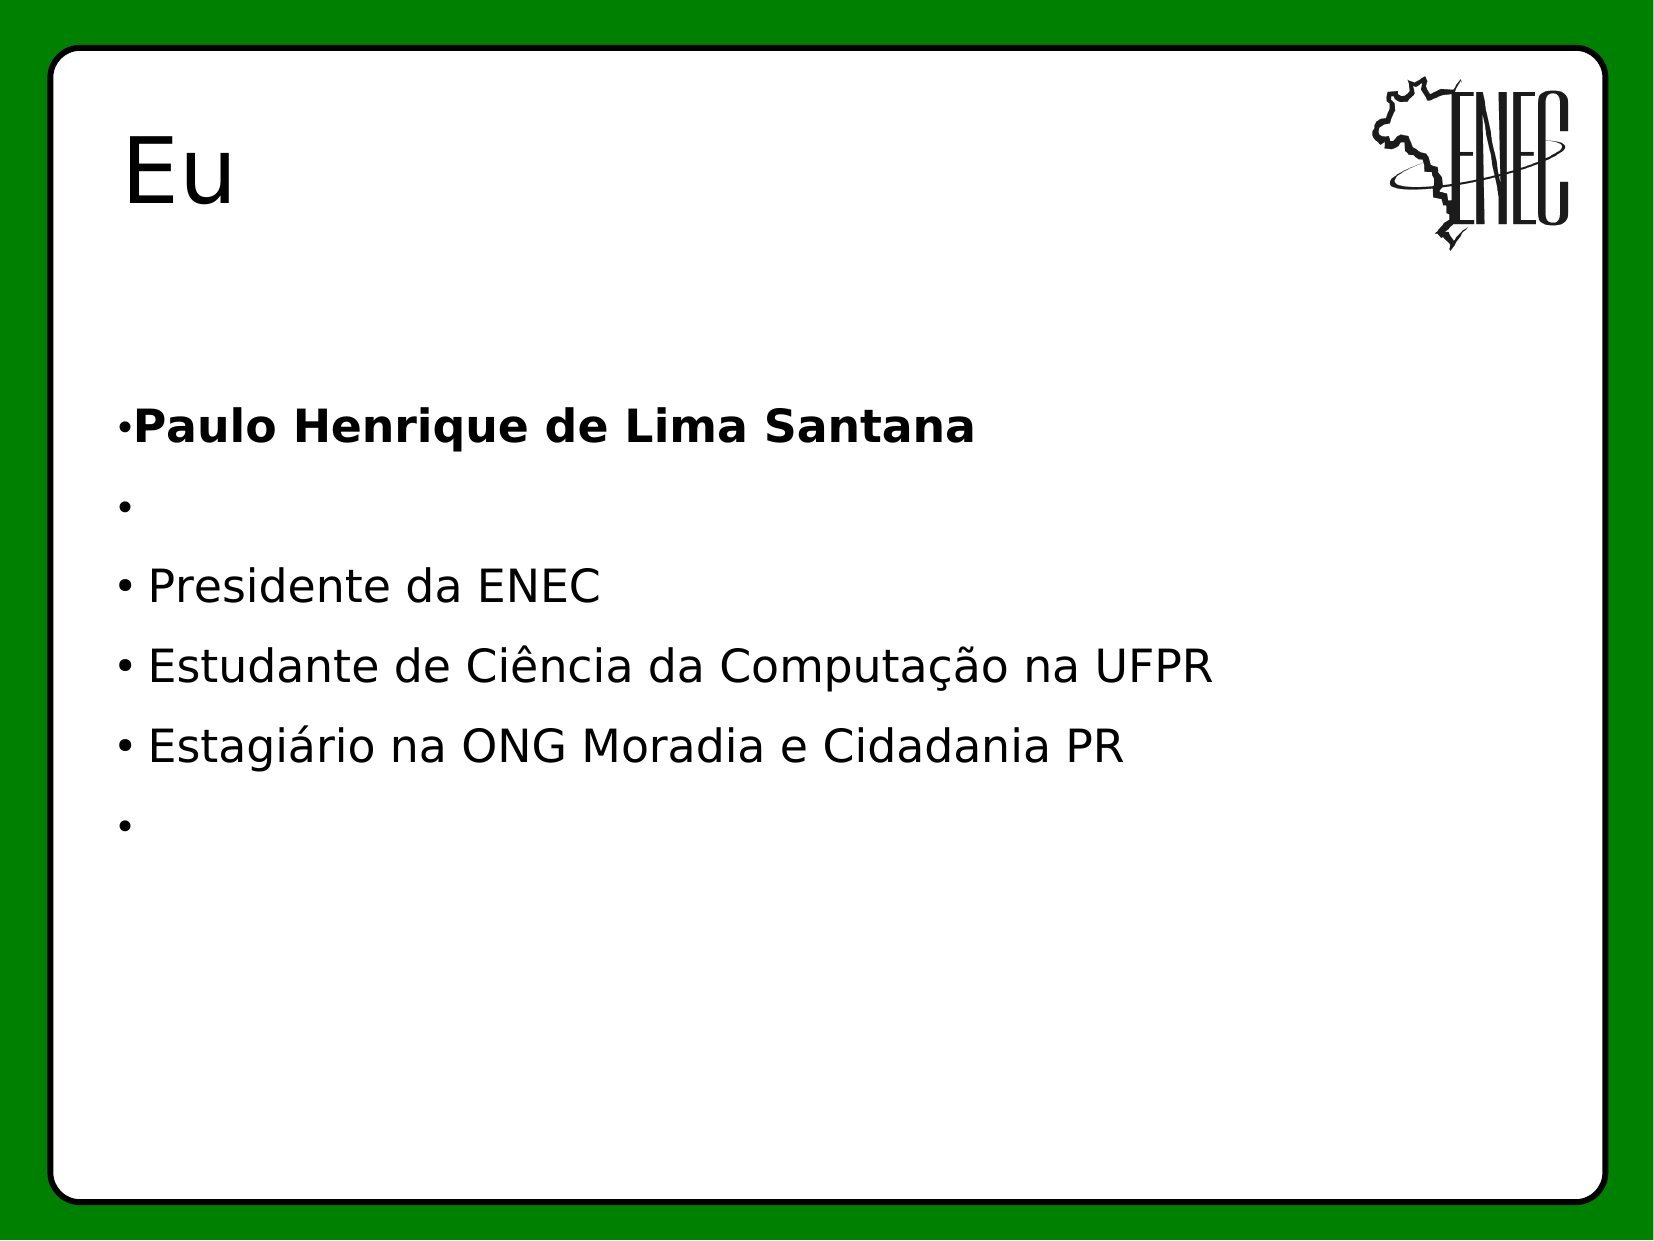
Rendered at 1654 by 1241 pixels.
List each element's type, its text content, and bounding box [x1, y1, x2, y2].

list Paulo Henrique de Lima Santana Presidente da ENEC Estudante de Ciência da Computação na UFPR Estagiário na ONG Moradia e Cidadania PR [117, 373, 1530, 827]
picture [1367, 71, 1574, 273]
title Eu [121, 102, 1367, 241]
